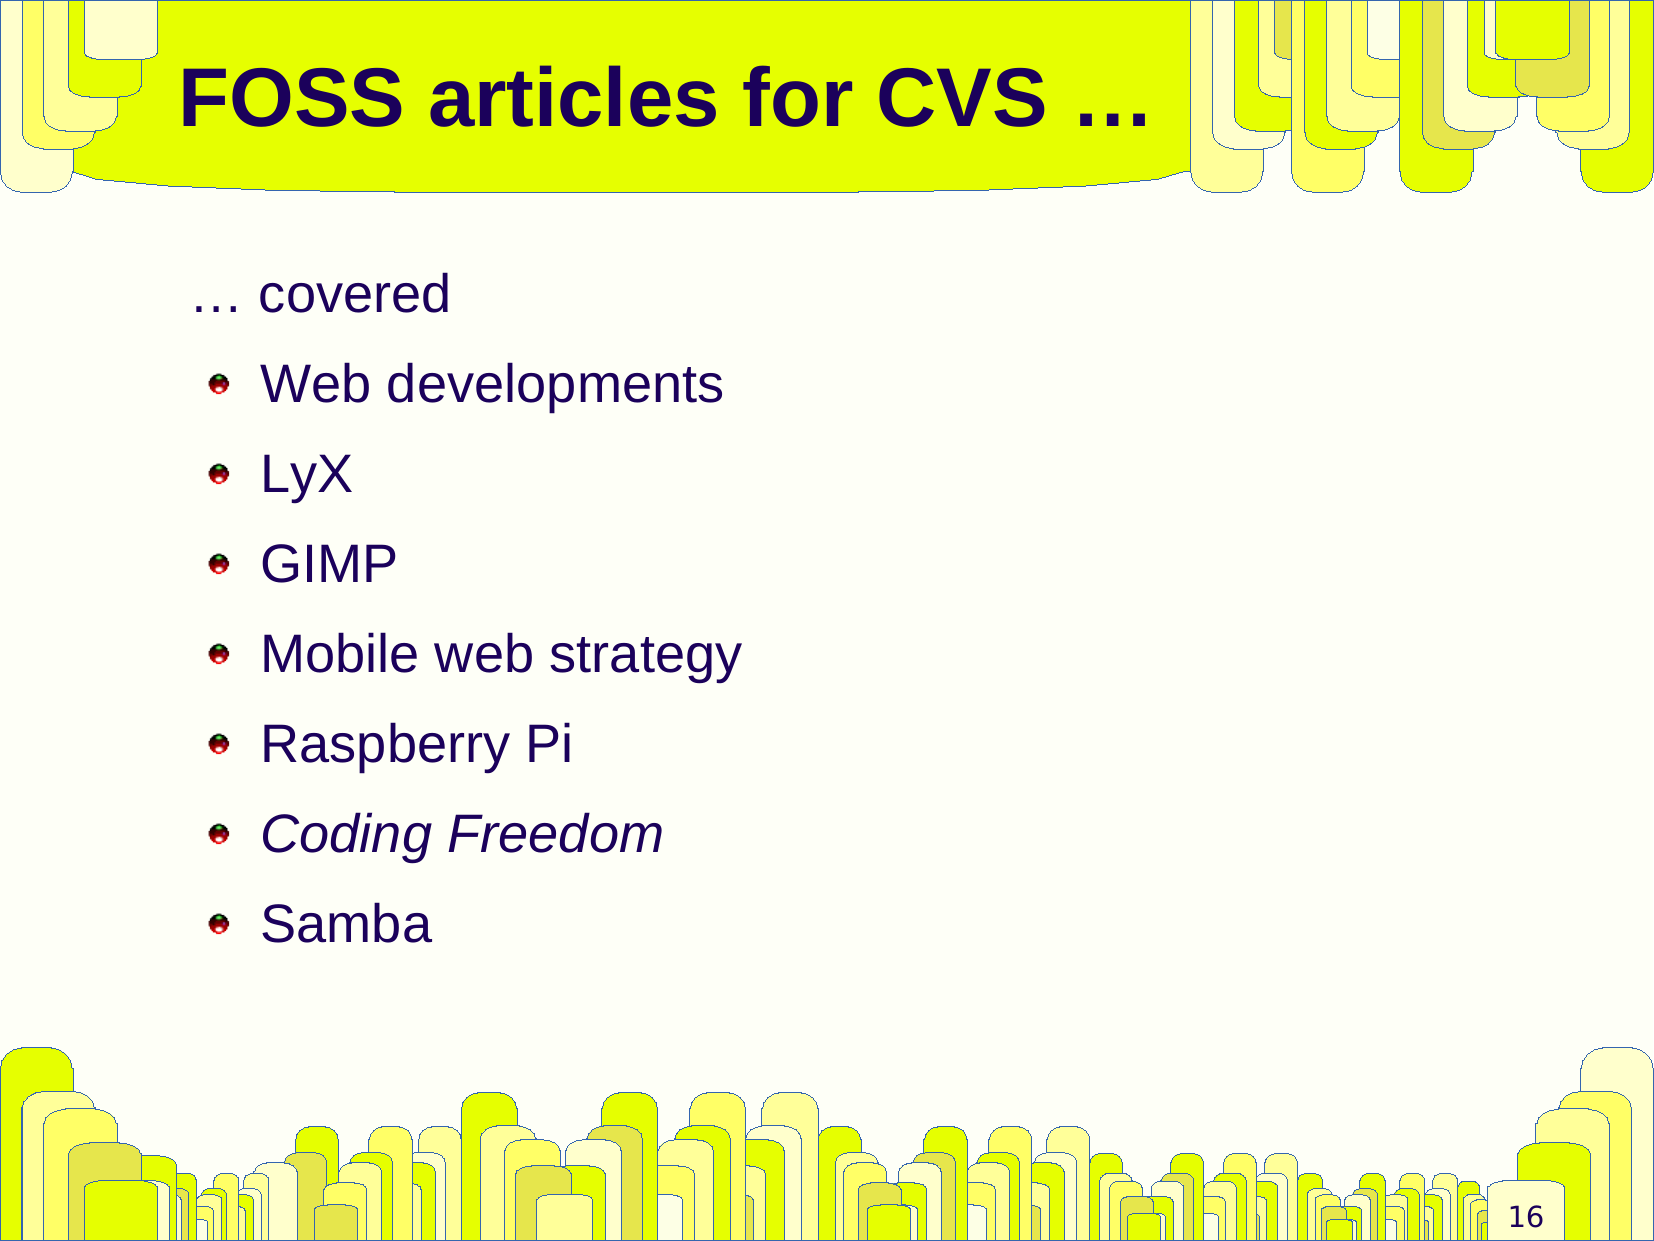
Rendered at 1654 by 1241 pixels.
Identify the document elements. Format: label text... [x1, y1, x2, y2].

list … covered Web developments LyX GIMP Mobile web strategy Raspberry Pi Coding Freedom Samba [118, 263, 1531, 1091]
title FOSS articles for CVS … [176, 22, 1158, 172]
